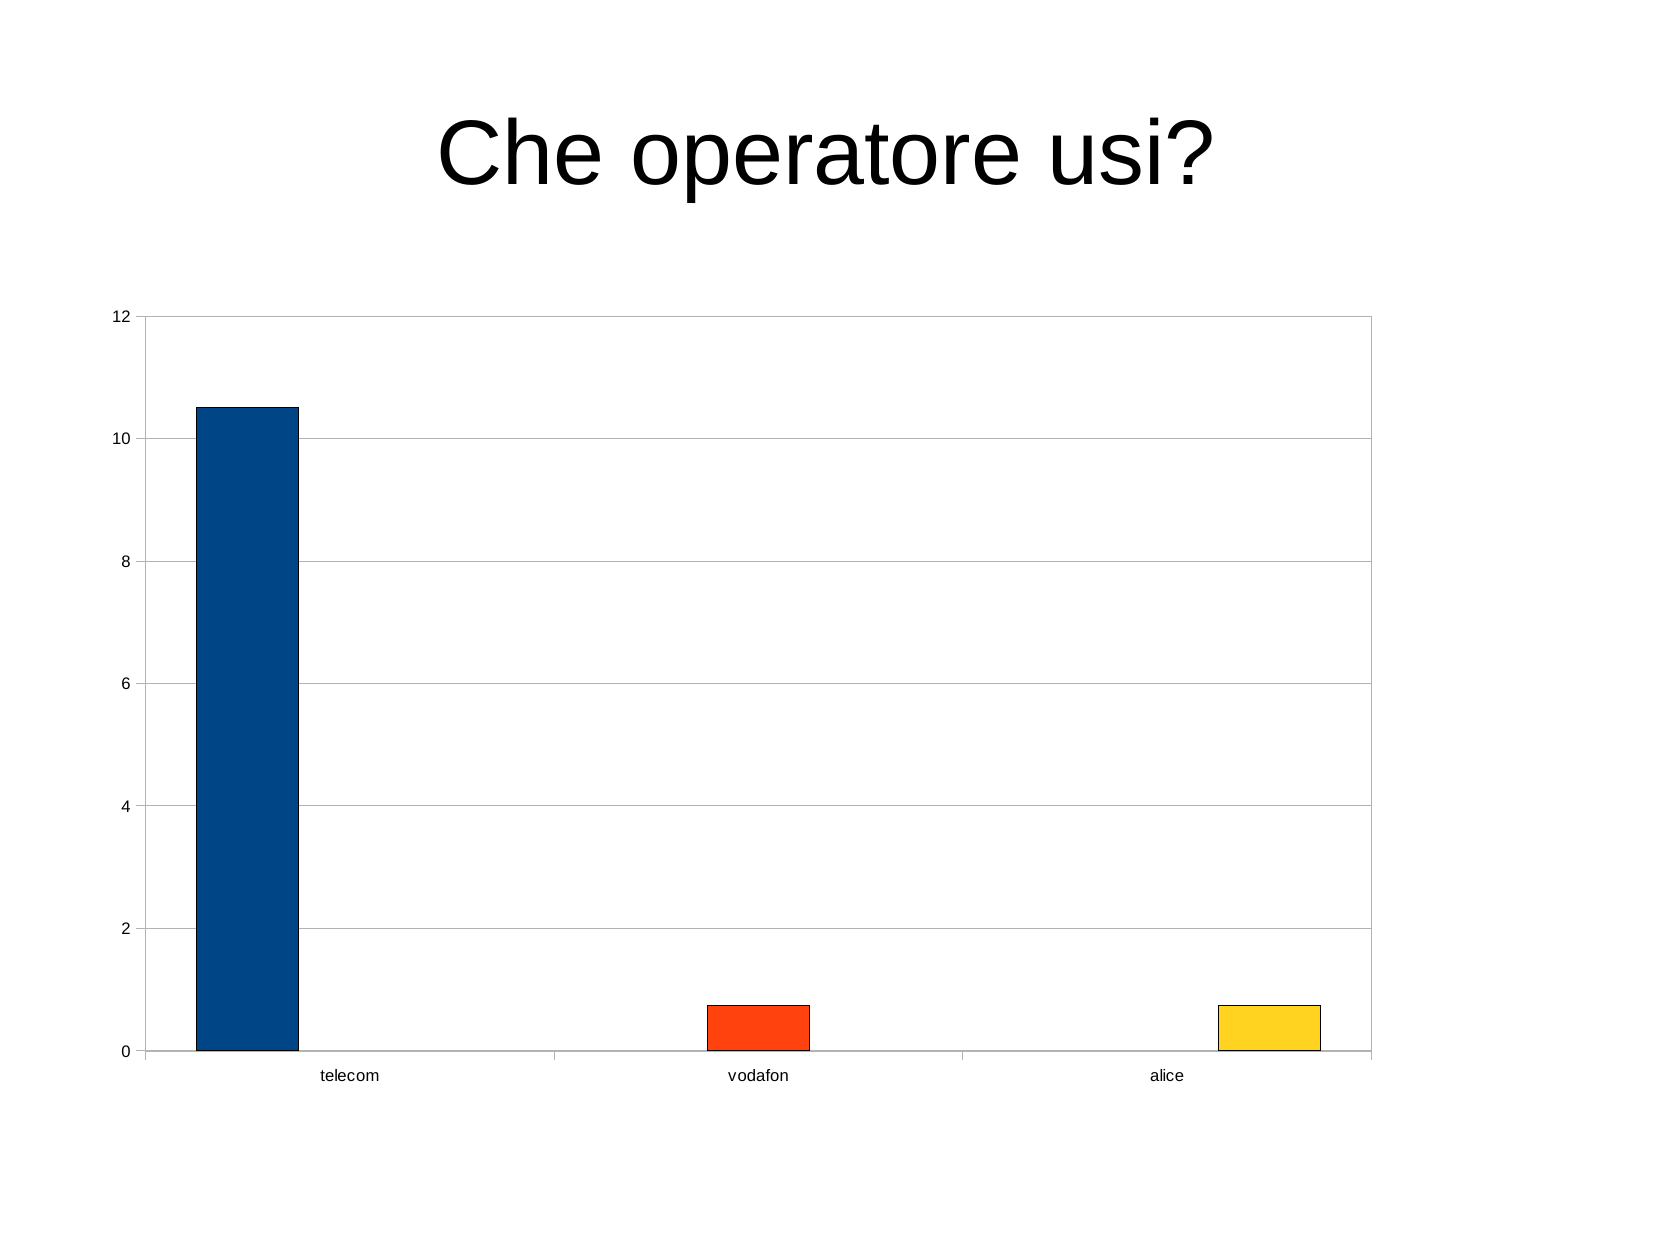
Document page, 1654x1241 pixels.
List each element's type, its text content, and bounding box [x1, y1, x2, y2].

title Che operatore usi? [82, 49, 1571, 257]
chart [82, 290, 1544, 1118]
